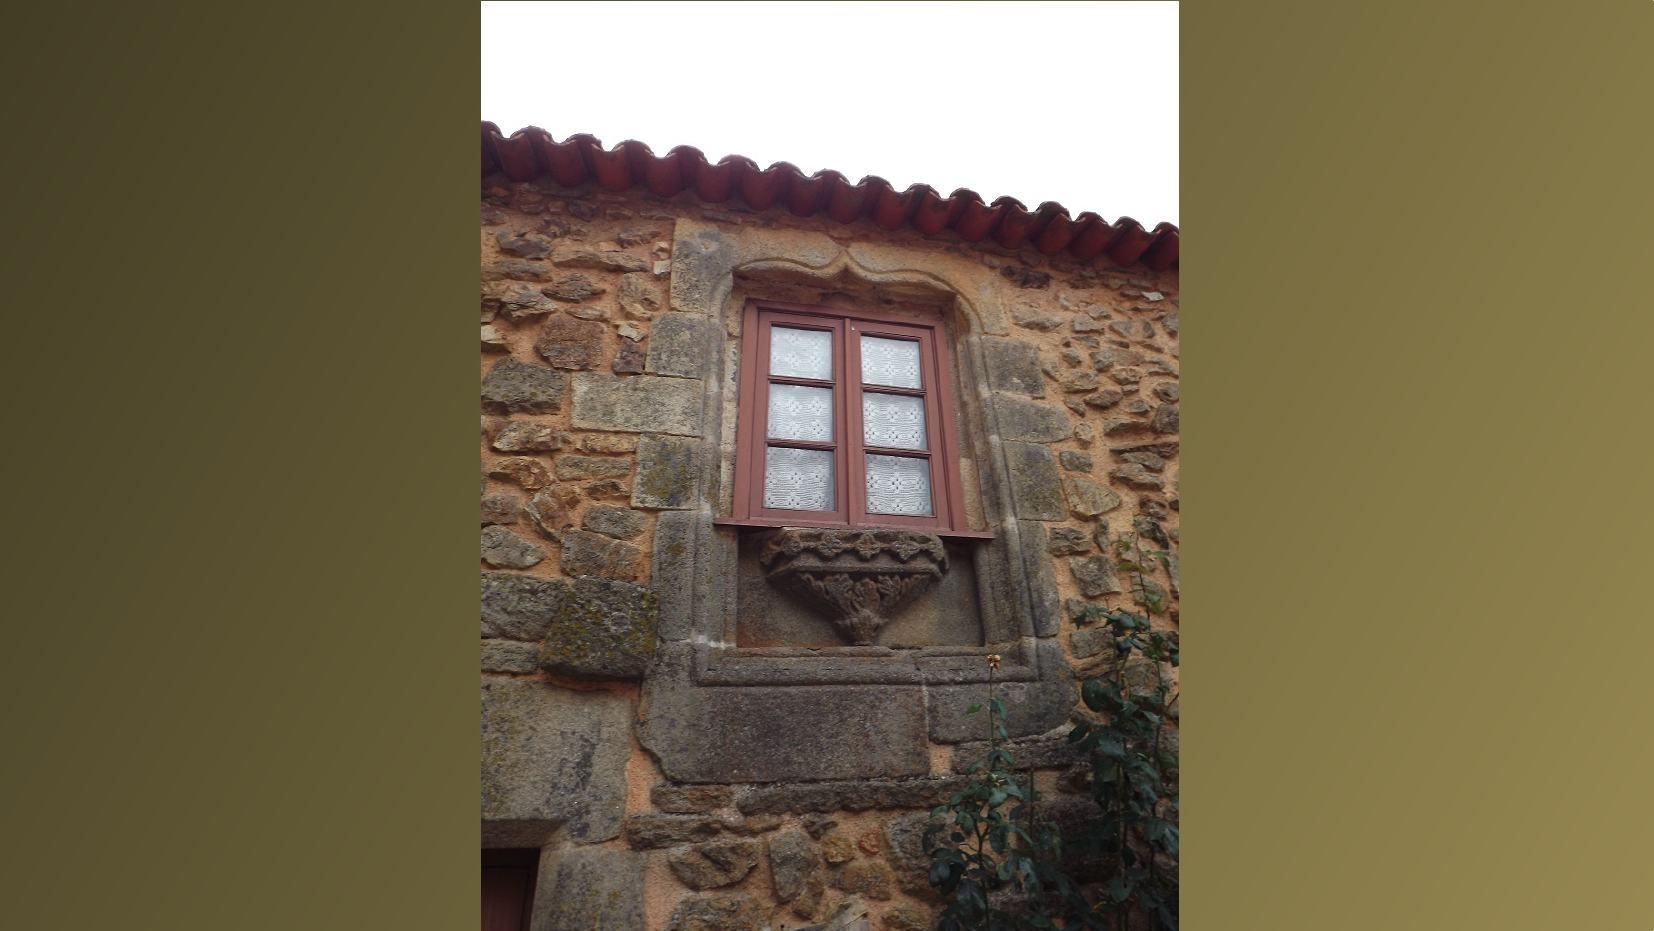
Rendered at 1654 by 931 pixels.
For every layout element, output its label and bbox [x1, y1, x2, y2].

picture [481, 1, 1179, 931]
